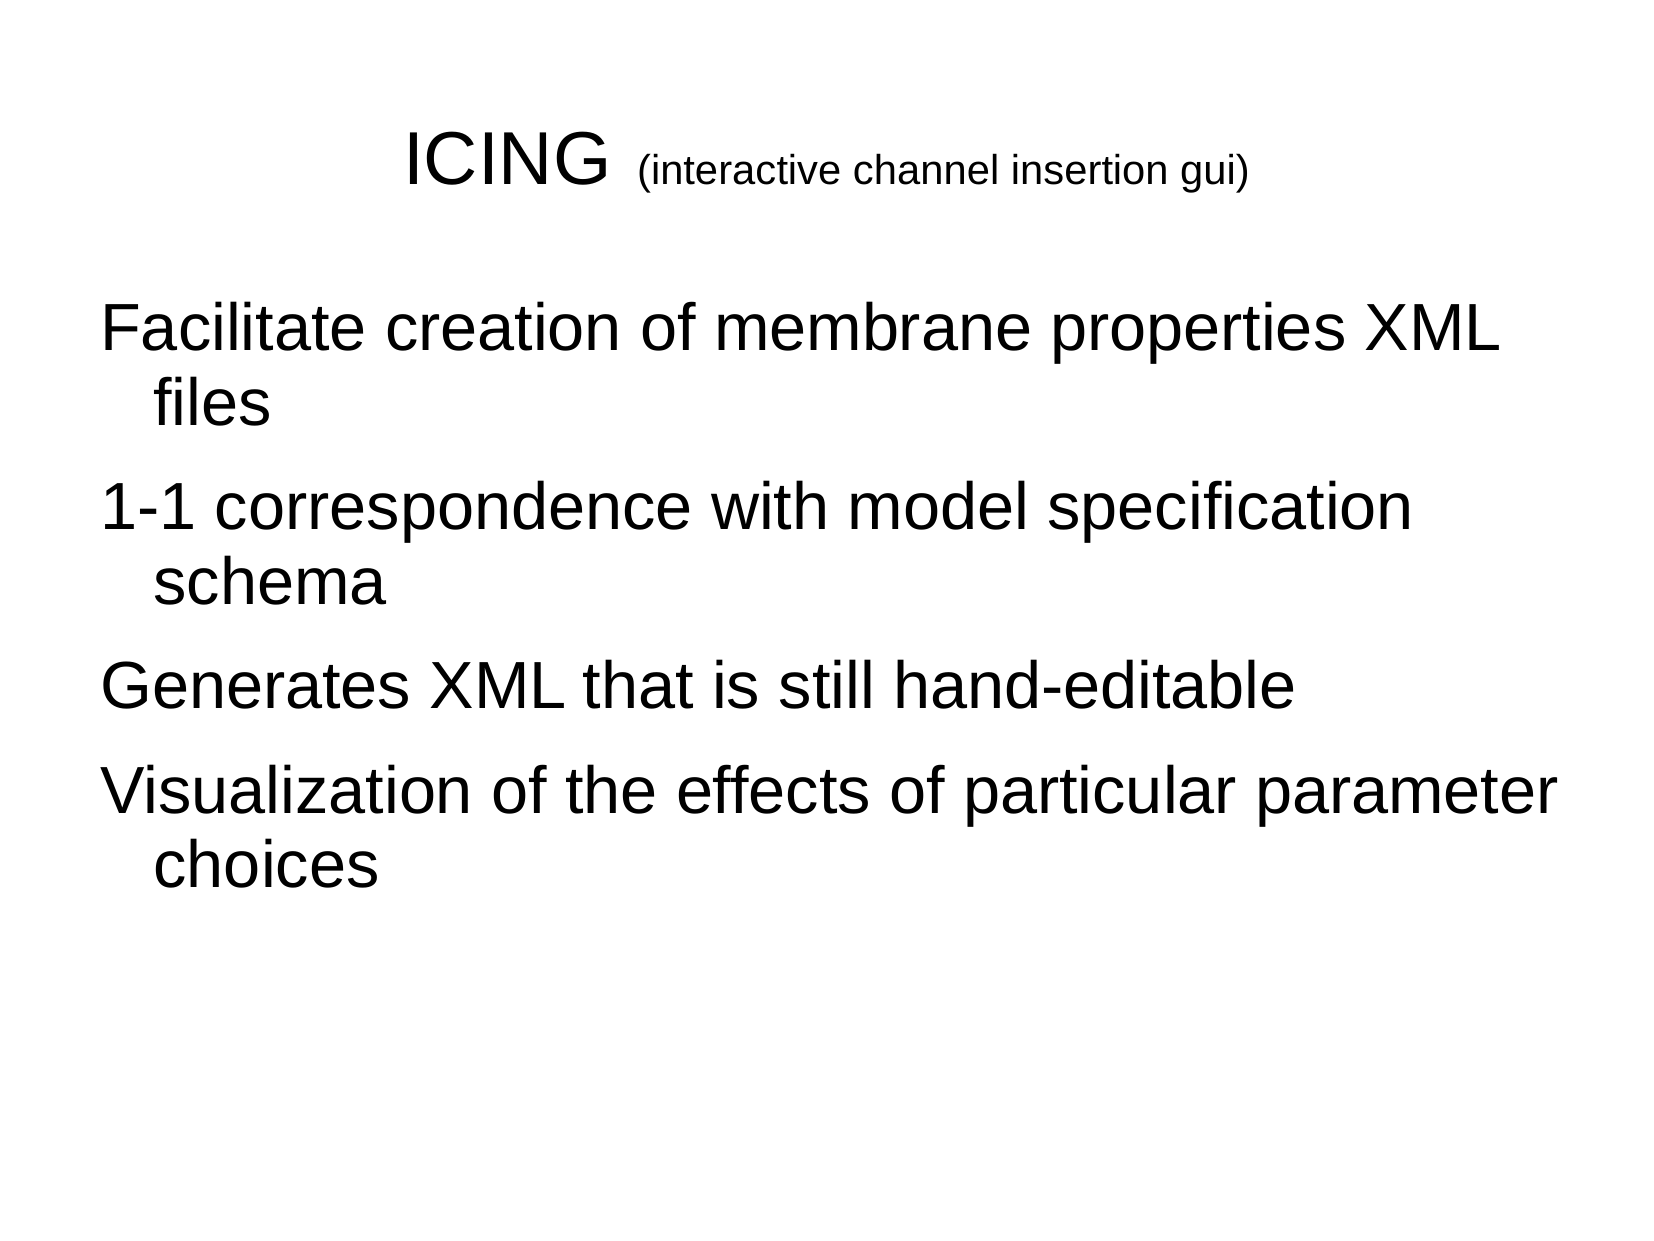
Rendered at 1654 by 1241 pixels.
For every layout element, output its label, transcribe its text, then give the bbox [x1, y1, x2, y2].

list Facilitate creation of membrane properties XML files 1-1 correspondence with model specification schema Generates XML that is still hand-editable Visualization of the effects of particular parameter choices [82, 290, 1571, 1094]
title ICING (interactive channel insertion gui) [82, 56, 1571, 250]
